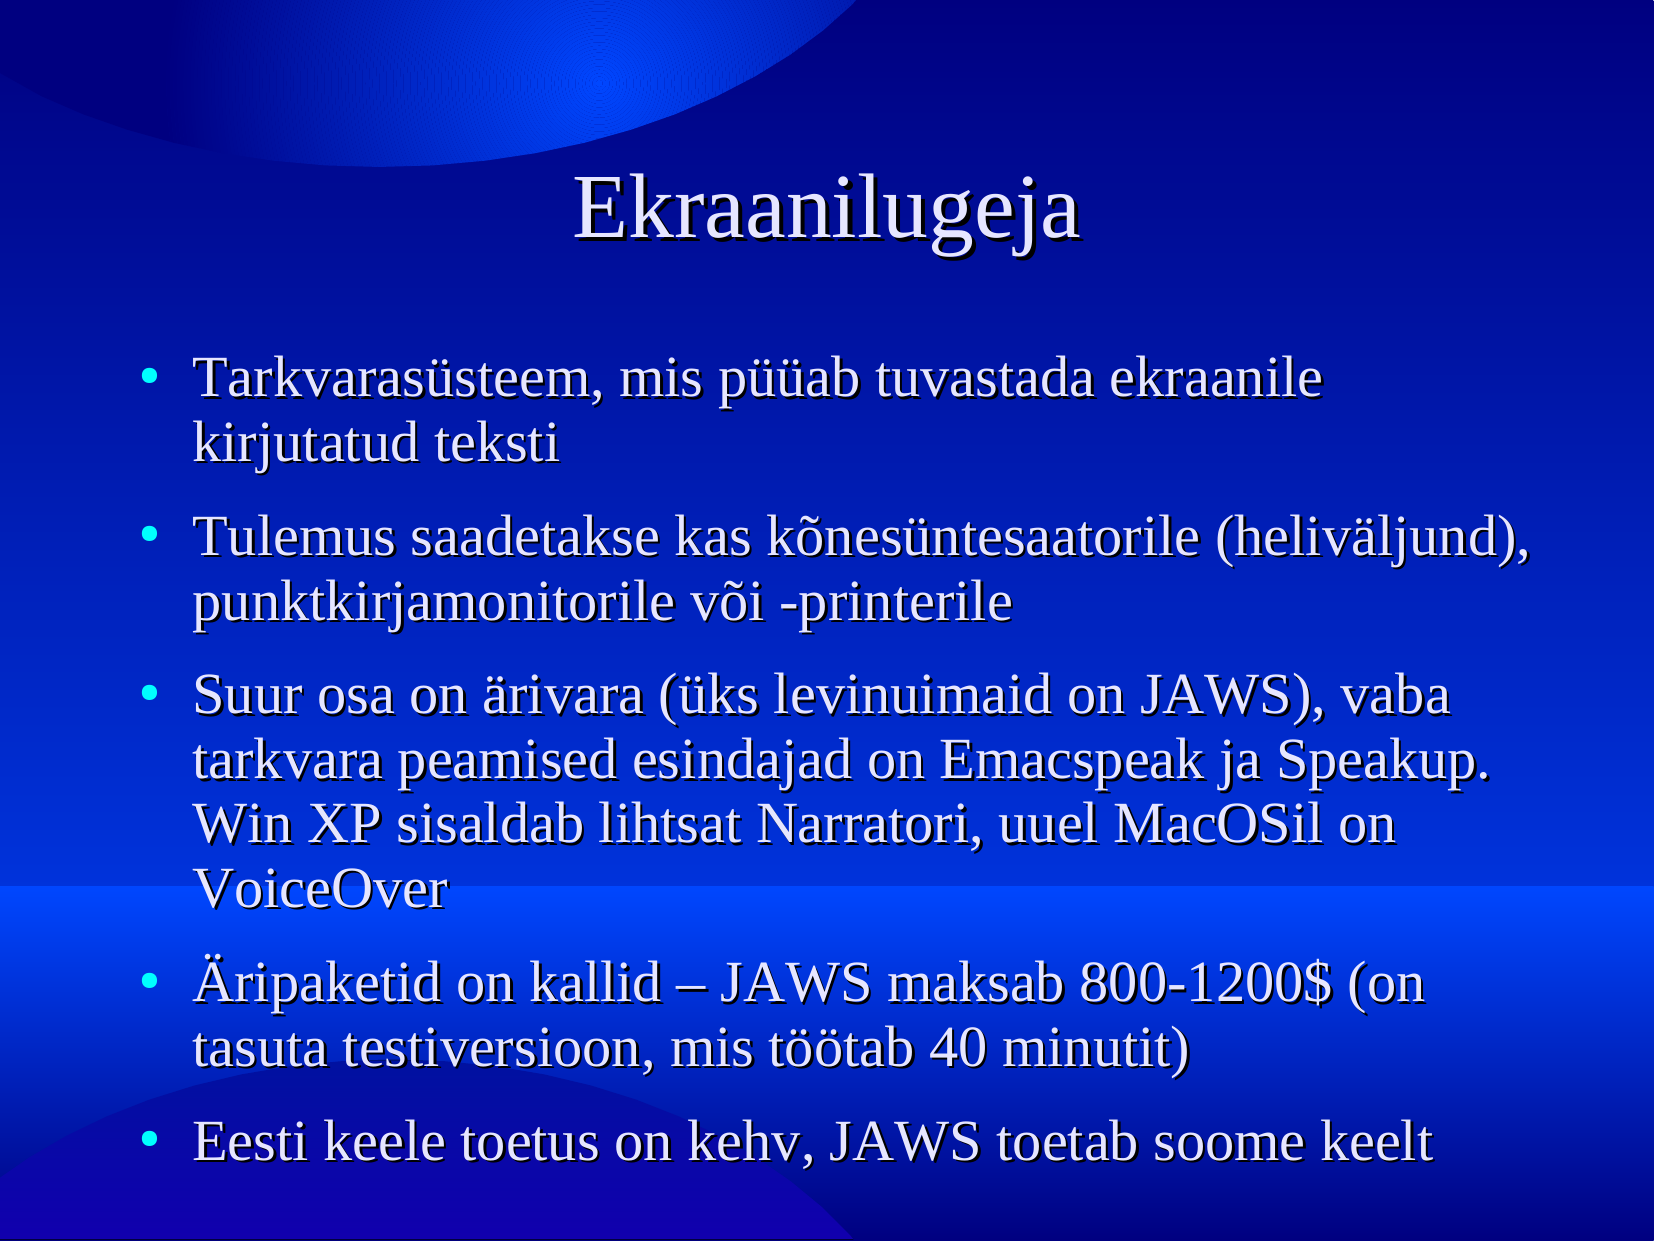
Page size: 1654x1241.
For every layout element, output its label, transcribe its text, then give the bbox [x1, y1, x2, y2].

list Tarkvarasüsteem, mis püüab tuvastada ekraanile kirjutatud teksti Tulemus saadetakse kas kõnesüntesaatorile (heliväljund), punktkirjamonitorile või -printerile Suur osa on ärivara (üks levinuimaid on JAWS), vaba tarkvara peamised esindajad on Emacspeak ja Speakup. Win XP sisaldab lihtsat Narratori, uuel MacOSil on VoiceOver Äripaketid on kallid – JAWS maksab 800-1200$ (on tasuta testiversioon, mis töötab 40 minutit) Eesti keele toetus on kehv, JAWS toetab soome keelt [121, 344, 1534, 1173]
title Ekraanilugeja [121, 102, 1534, 311]
